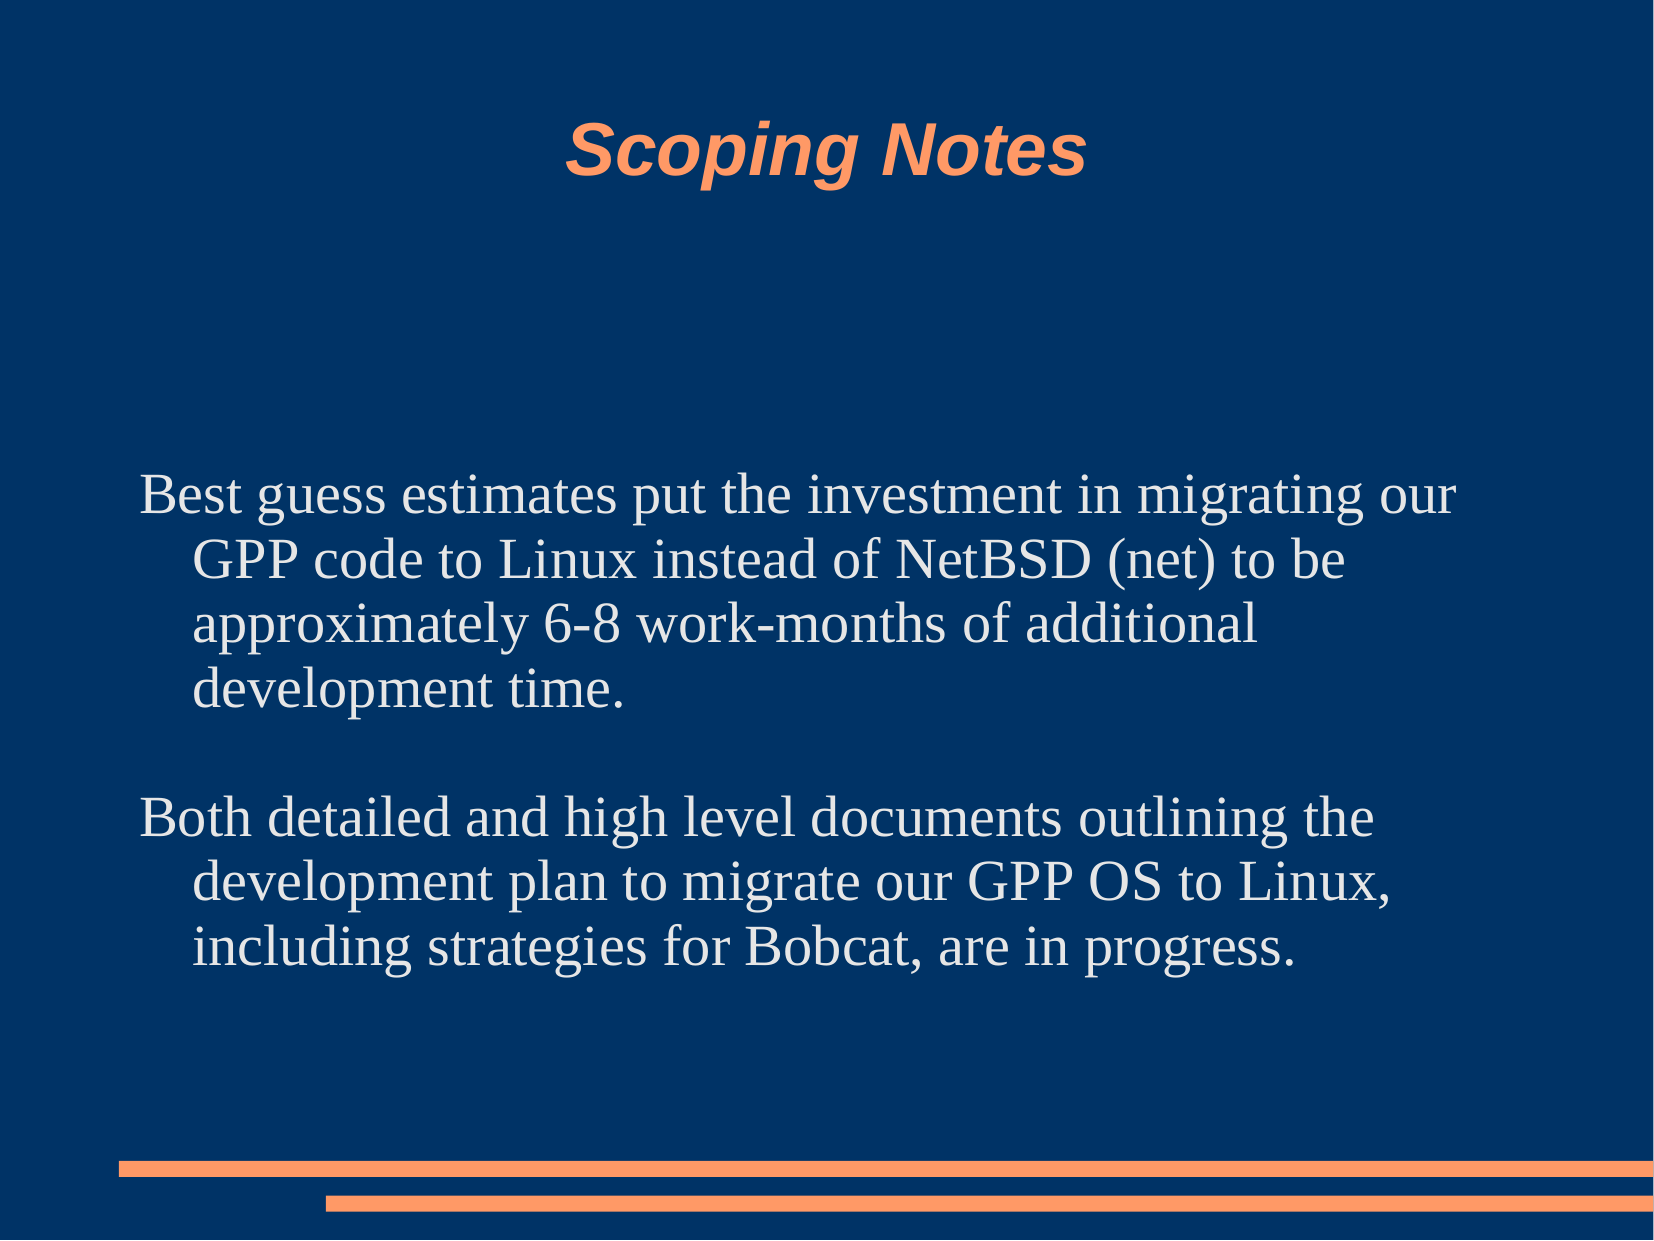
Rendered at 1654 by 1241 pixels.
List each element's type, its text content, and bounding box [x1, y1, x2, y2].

title Scoping Notes [121, 53, 1534, 247]
list Best guess estimates put the investment in migrating our GPP code to Linux instead of NetBSD (net) to be approximately 6-8 work-months of additional development time. Both detailed and high level documents outlining the development plan to migrate our GPP OS to Linux, including strategies for Bobcat, are in progress. [121, 322, 1501, 1118]
